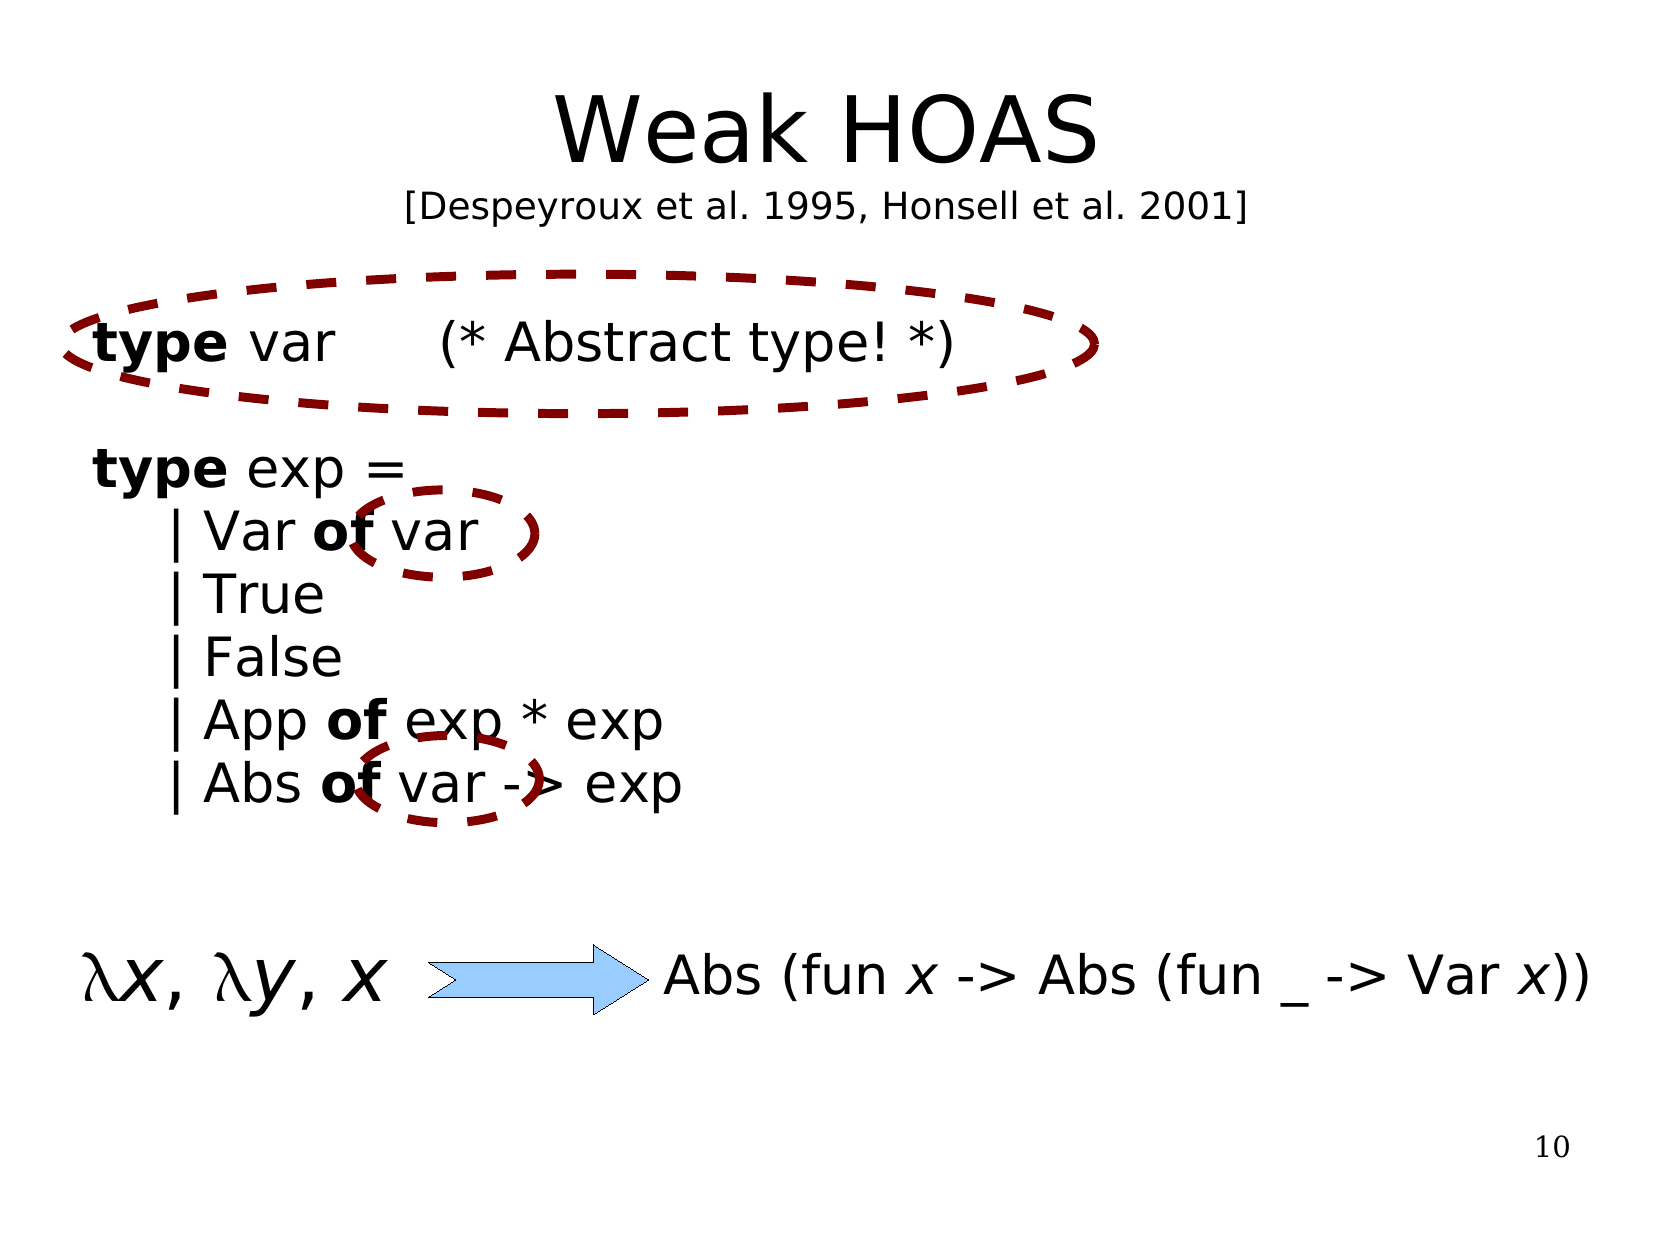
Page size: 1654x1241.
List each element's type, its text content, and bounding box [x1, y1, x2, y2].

text_box x, y, x [64, 924, 429, 1027]
title Weak HOAS [Despeyroux et al. 1995, Honsell et al. 2001] [82, 56, 1571, 250]
text_box type var (* Abstract type! *) type exp = | Var of var | True | False | App of exp * exp | Abs of var -> exp [77, 303, 1636, 823]
text_box Abs (fun x -> Abs (fun _ -> Var x)) [648, 936, 1608, 1015]
text_box [428, 944, 648, 1015]
